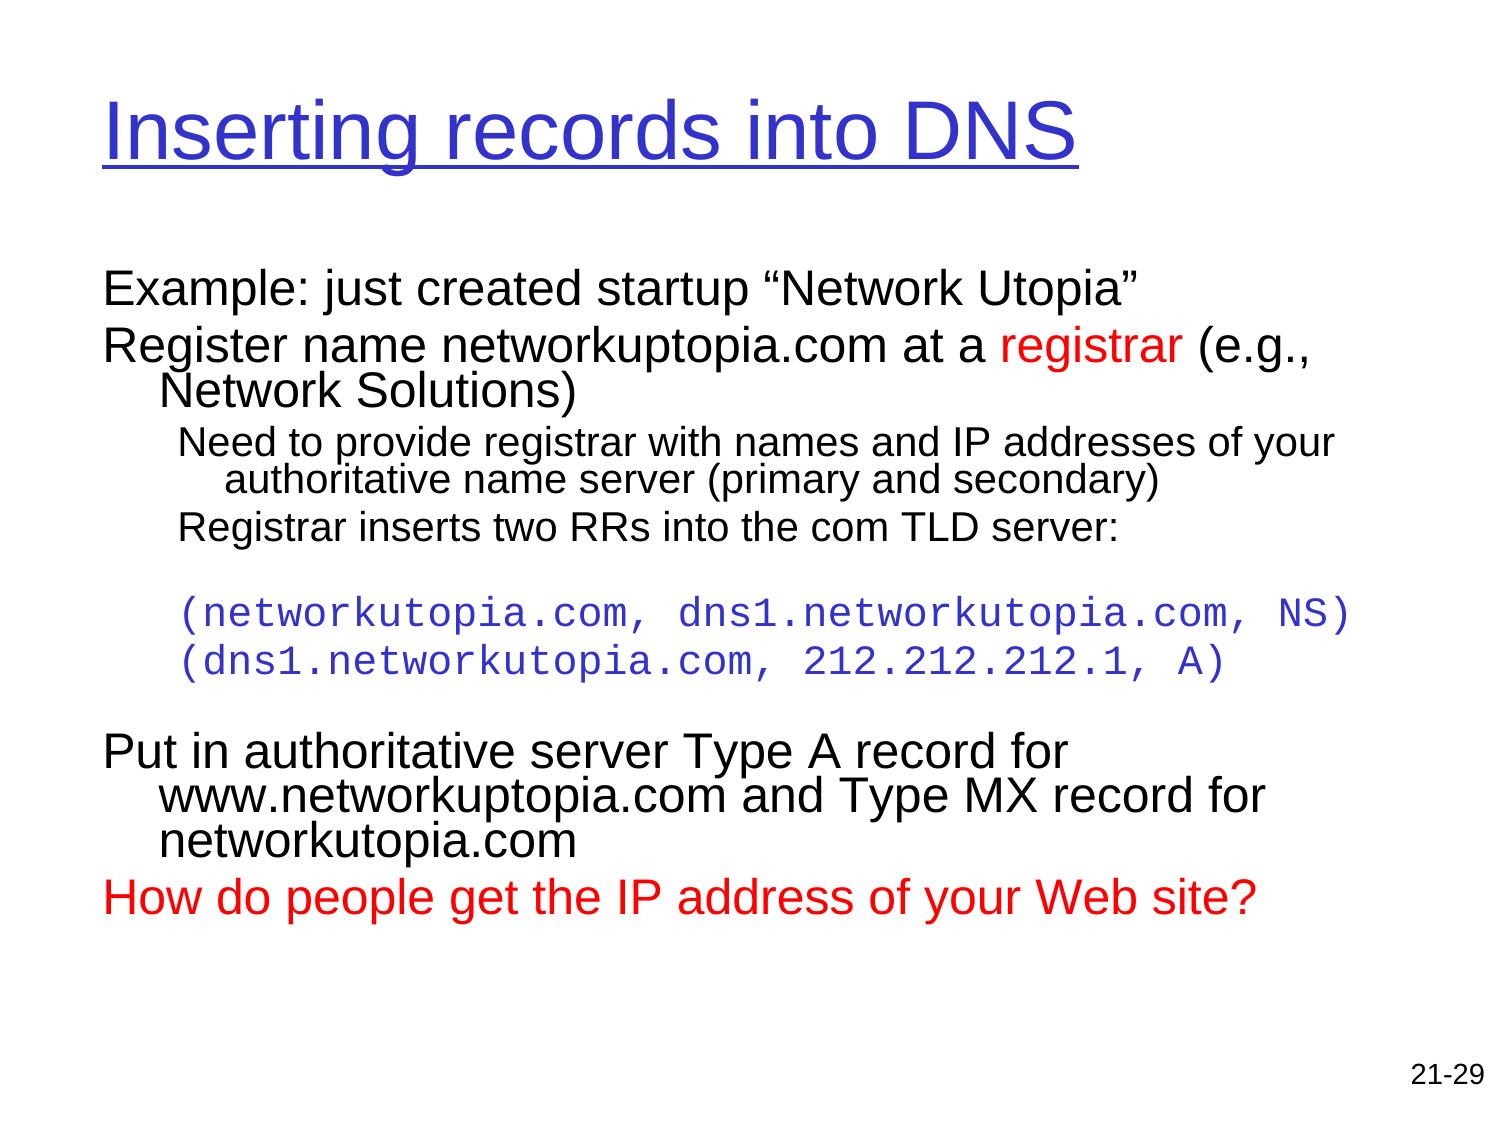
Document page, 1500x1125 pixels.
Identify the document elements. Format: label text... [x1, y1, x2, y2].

list Example: just created startup “Network Utopia” Register name networkuptopia.com at a registrar (e.g., Network Solutions) Need to provide registrar with names and IP addresses of your authoritative name server (primary and secondary) Registrar inserts two RRs into the com TLD server: (networkutopia.com, dns1.networkutopia.com, NS) (dns1.networkutopia.com, 212.212.212.1, A) Put in authoritative server Type A record for www.networkuptopia.com and Type MX record for networkutopia.com How do people get the IP address of your Web site? [87, 262, 1418, 1026]
title Inserting records into DNS [87, 37, 1363, 225]
